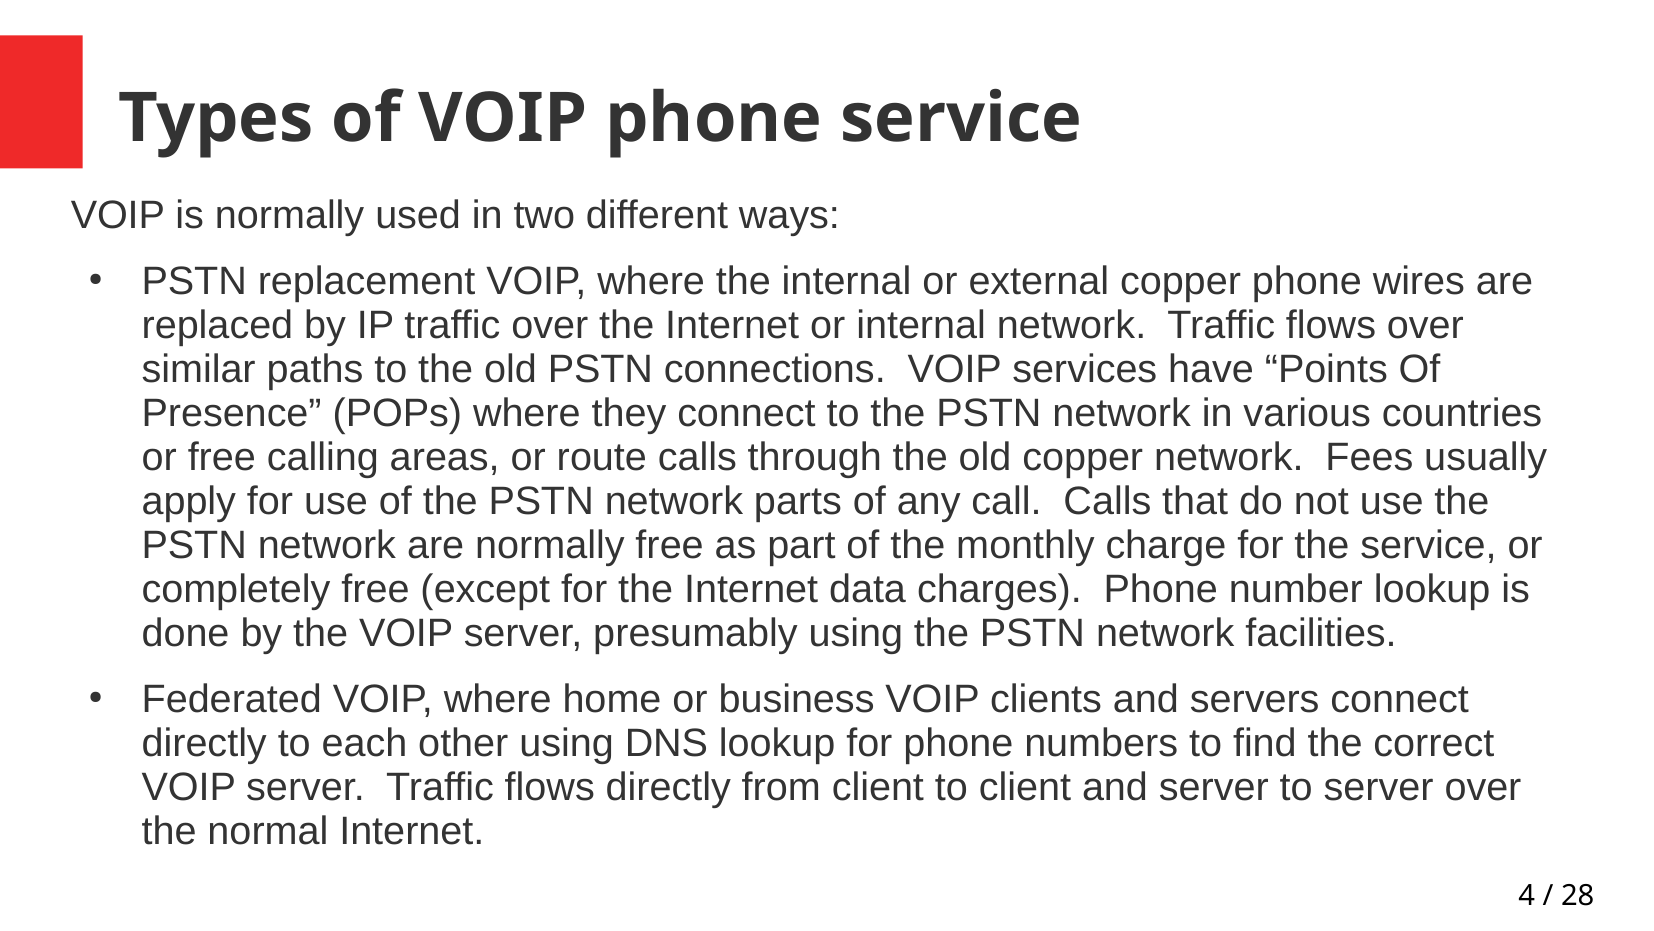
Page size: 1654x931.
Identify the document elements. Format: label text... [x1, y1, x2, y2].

title Types of VOIP phone service [118, 37, 1571, 192]
list VOIP is normally used in two different ways: PSTN replacement VOIP, where the internal or external copper phone wires are replaced by IP traffic over the Internet or internal network. Traffic flows over similar paths to the old PSTN connections. VOIP services have “Points Of Presence” (POPs) where they connect to the PSTN network in various countries or free calling areas, or route calls through the old copper network. Fees usually apply for use of the PSTN network parts of any call. Calls that do not use the PSTN network are normally free as part of the monthly charge for the service, or completely free (except for the Internet data charges). Phone number lookup is done by the VOIP server, presumably using the PSTN network facilities. Federated VOIP, where home or business VOIP clients and servers connect directly to each other using DNS lookup for phone numbers to find the correct VOIP server. Traffic flows directly from client to client and server to server over the normal Internet. [70, 192, 1571, 827]
